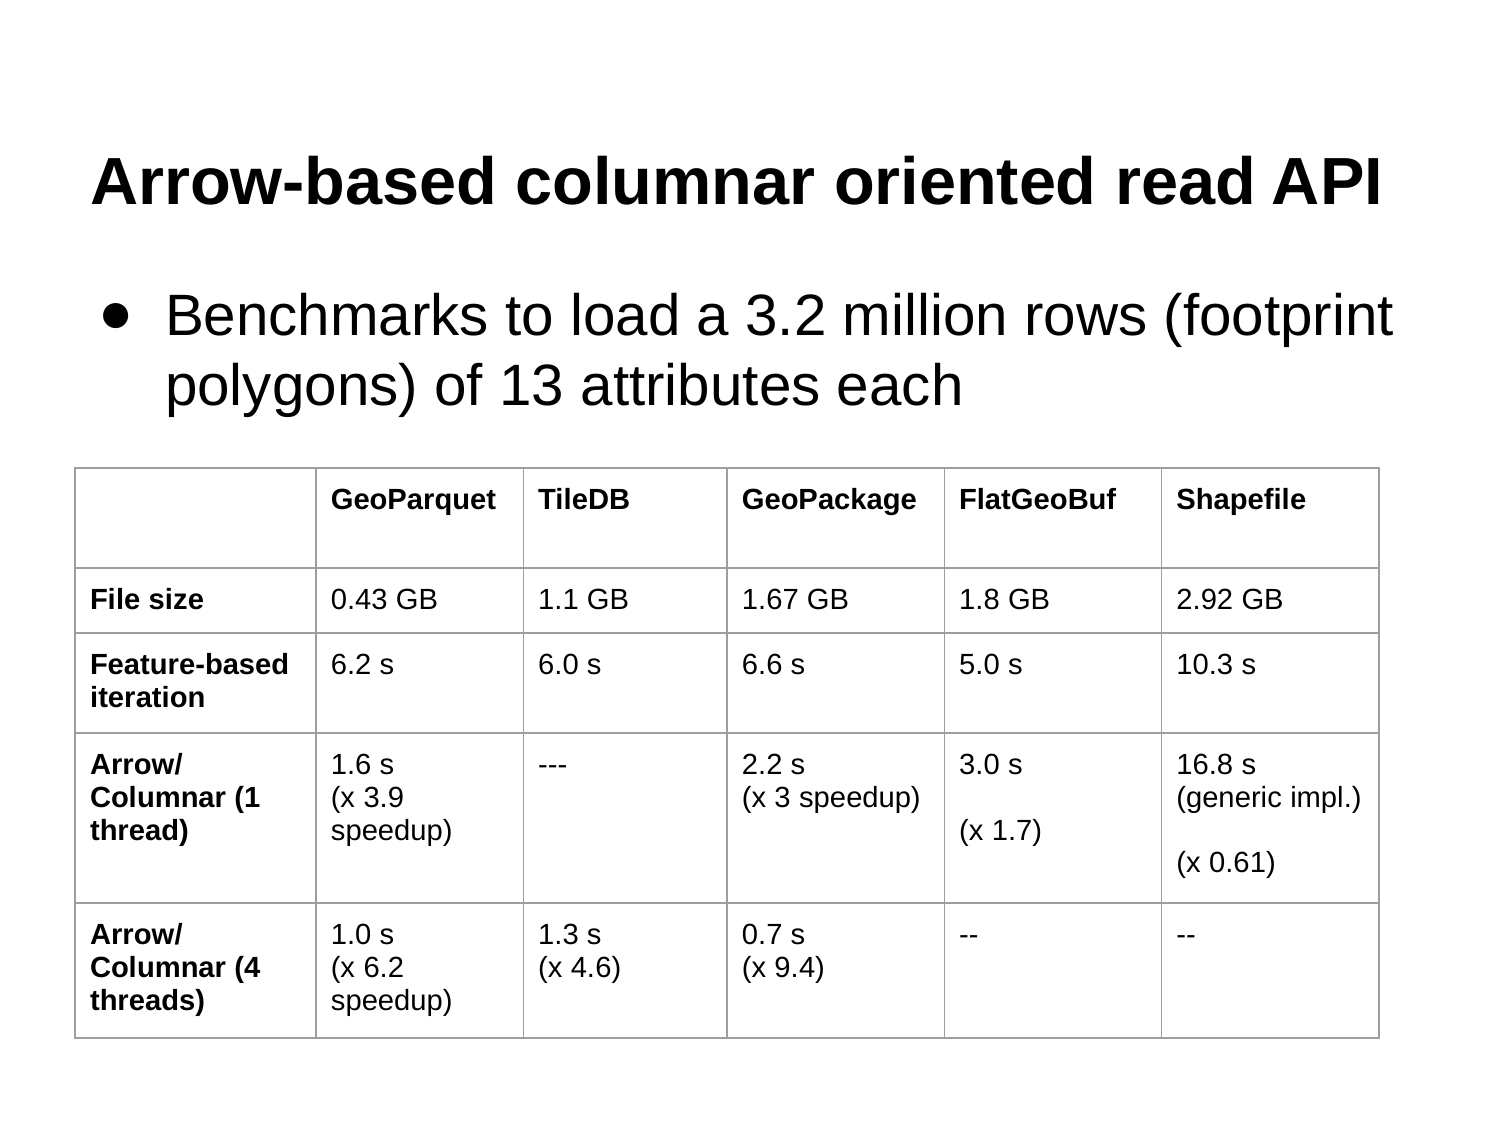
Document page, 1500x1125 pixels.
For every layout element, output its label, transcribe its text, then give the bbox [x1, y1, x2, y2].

table_cell 6.0 s [524, 634, 726, 732]
table_cell 1.3 s (x 4.6) [524, 904, 726, 1037]
list Benchmarks to load a 3.2 million rows (footprint polygons) of 13 attributes each [75, 262, 1425, 1078]
table_cell 1.0 s (x 6.2 speedup) [317, 904, 523, 1037]
table_header GeoParquet [317, 469, 523, 567]
table_header TileDB [524, 469, 726, 567]
table_cell --- [524, 734, 726, 902]
table_cell Feature-based iteration [76, 634, 315, 732]
table_cell Arrow/Columnar (1 thread) [76, 734, 315, 902]
table_cell 2.2 s (x 3 speedup) [728, 734, 944, 902]
table_cell 2.92 GB [1162, 569, 1378, 632]
table_cell 0.43 GB [317, 569, 523, 632]
table_header GeoPackage [728, 469, 944, 567]
table_cell -- [1162, 904, 1378, 1037]
table_cell Arrow/Columnar (4 threads) [76, 904, 315, 1037]
table_header [76, 469, 315, 567]
table_cell -- [945, 904, 1161, 1037]
table_cell 0.7 s (x 9.4) [728, 904, 944, 1037]
table_cell 5.0 s [945, 634, 1161, 732]
table_cell 10.3 s [1162, 634, 1378, 732]
table_header Shapefile [1162, 469, 1378, 567]
table_cell 1.8 GB [945, 569, 1161, 632]
table_cell 3.0 s (x 1.7) [945, 734, 1161, 902]
table_cell 6.2 s [317, 634, 523, 732]
table_header FlatGeoBuf [945, 469, 1161, 567]
table_cell File size [76, 569, 315, 632]
table_cell 1.1 GB [524, 569, 726, 632]
table_cell 1.6 s (x 3.9 speedup) [317, 734, 523, 902]
table_cell 16.8 s (generic impl.) (x 0.61) [1162, 734, 1378, 902]
title Arrow-based columnar oriented read API [75, 45, 1425, 233]
table_cell 6.6 s [728, 634, 944, 732]
table_cell 1.67 GB [728, 569, 944, 632]
